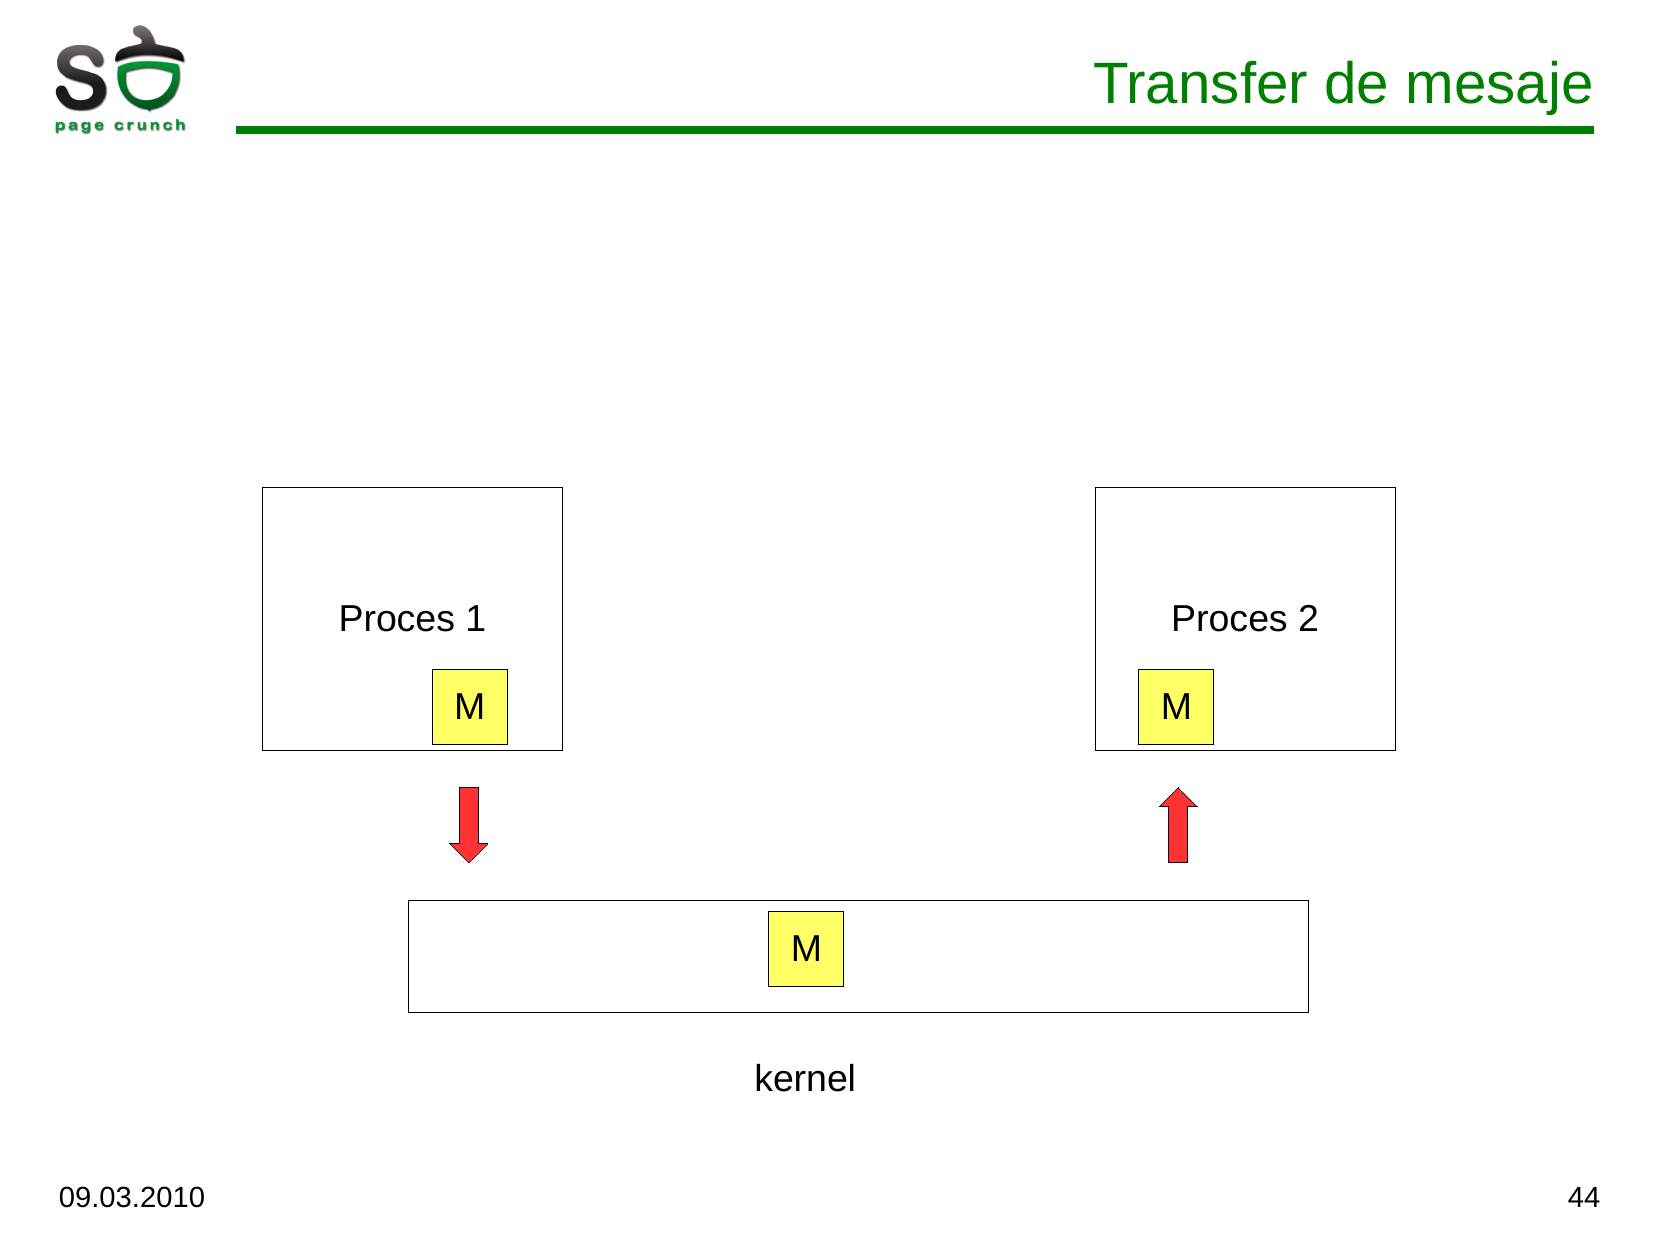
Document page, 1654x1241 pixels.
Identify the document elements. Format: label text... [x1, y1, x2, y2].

title Transfer de mesaje [236, 49, 1595, 119]
picture [53, 23, 188, 136]
text_box [408, 900, 1309, 1013]
text_box [1159, 787, 1198, 863]
text_box M [432, 669, 508, 745]
text_box Proces 1 [262, 487, 563, 751]
text_box kernel [730, 1050, 881, 1107]
text_box M [768, 911, 844, 987]
text_box Proces 2 [1095, 487, 1396, 751]
text_box [449, 787, 488, 863]
text_box M [1138, 669, 1214, 745]
